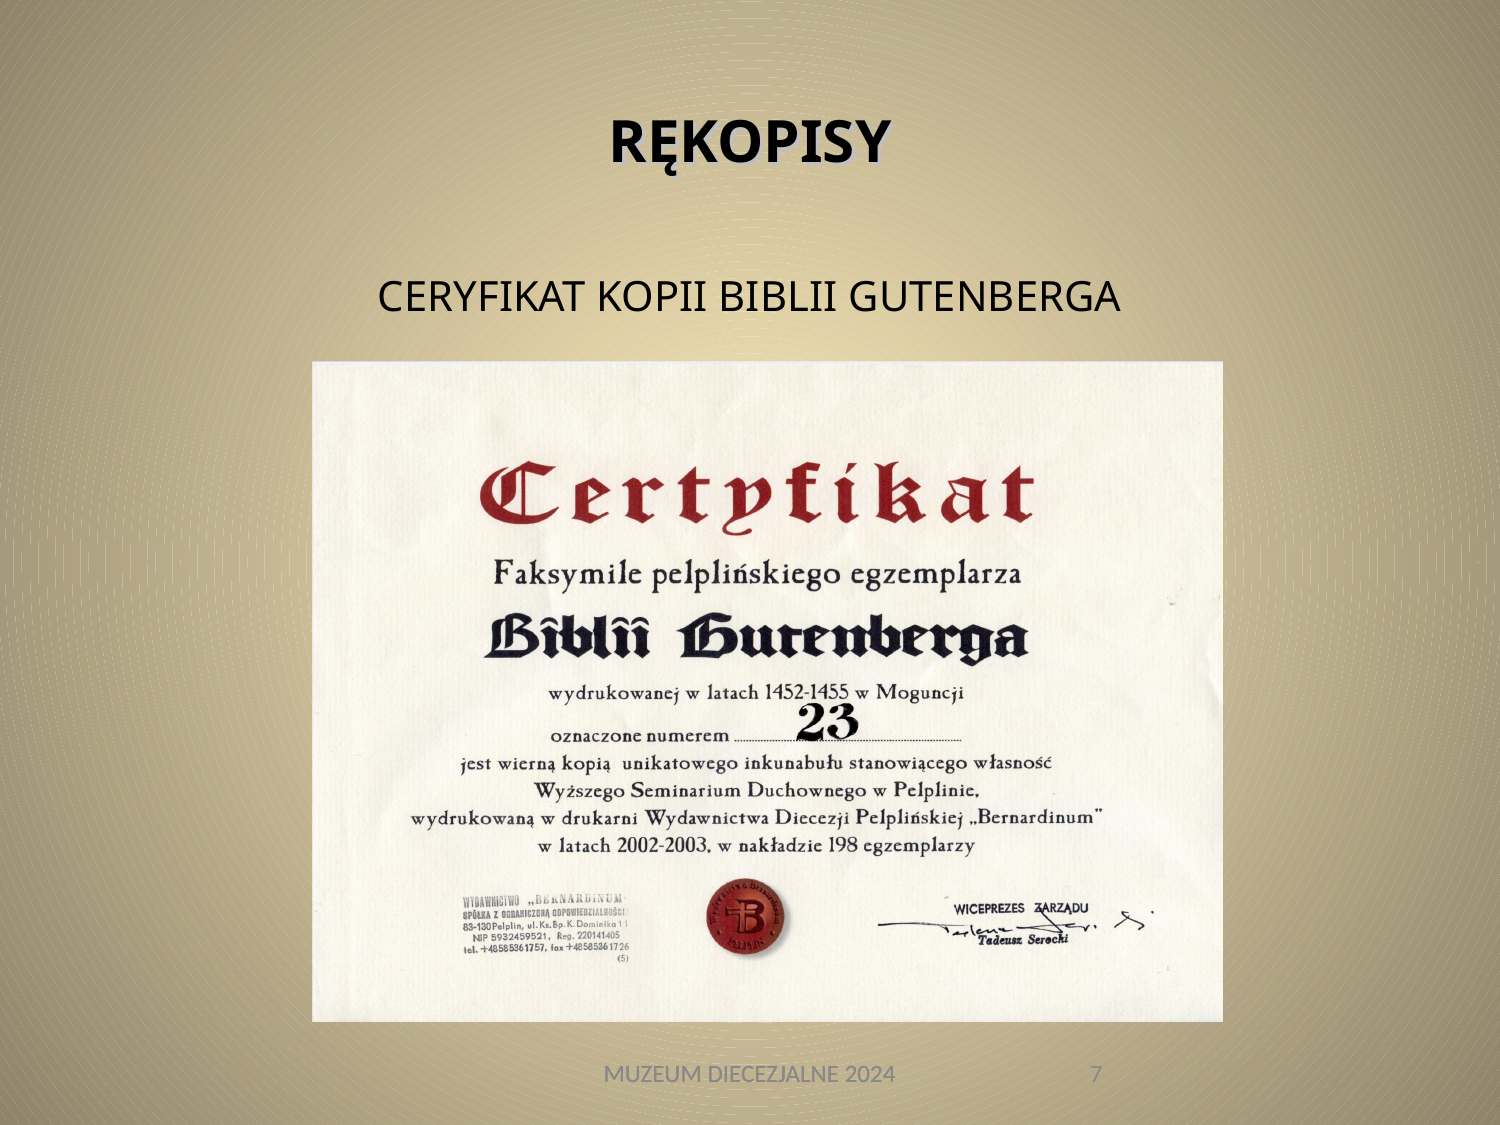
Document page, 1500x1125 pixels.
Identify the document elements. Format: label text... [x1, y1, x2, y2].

text_box [1074, 1042, 1426, 1103]
list CERYFIKAT KOPII BIBLII GUTENBERGA [75, 262, 1426, 1005]
picture [312, 361, 1223, 1022]
title RĘKOPISY [75, 45, 1426, 233]
text_box MUZEUM DIECEZJALNE 2024 [512, 1042, 988, 1103]
